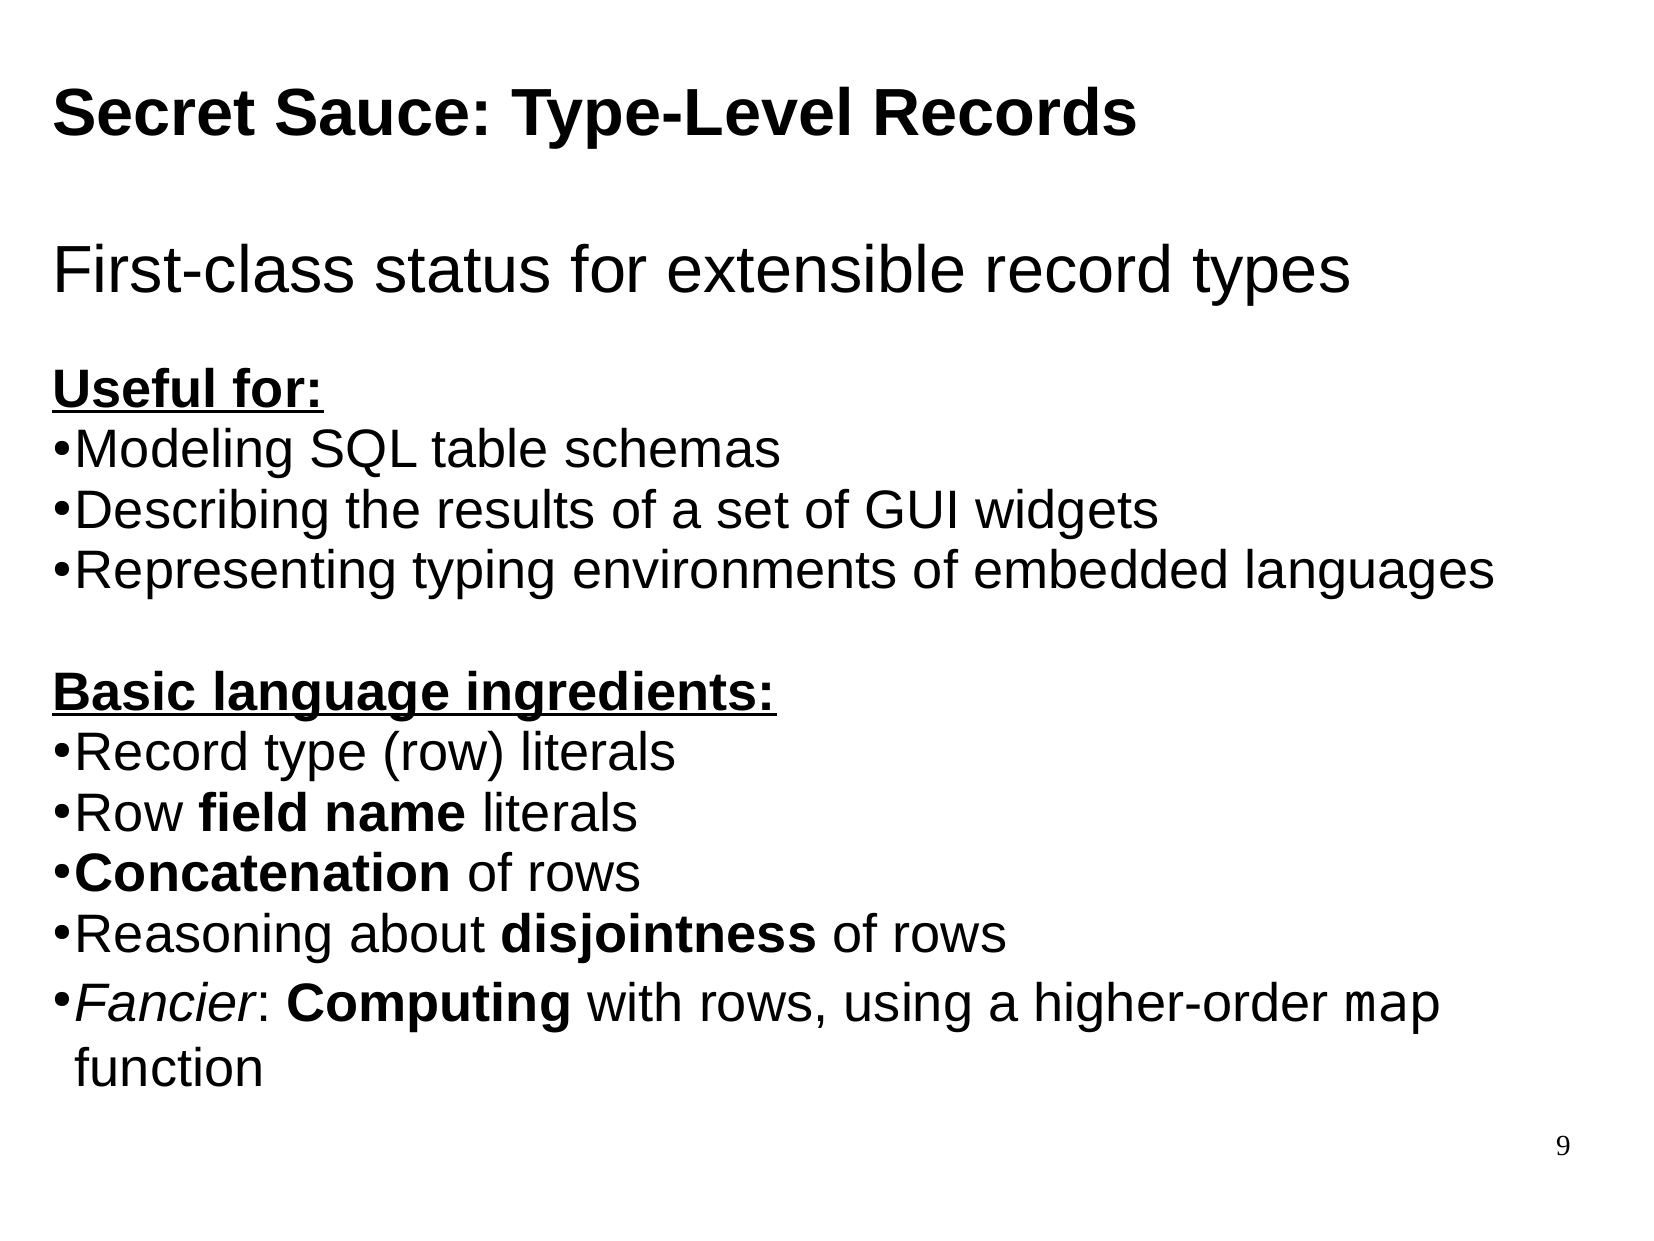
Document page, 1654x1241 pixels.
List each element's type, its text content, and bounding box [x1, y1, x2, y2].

text_box Secret Sauce: Type-Level Records [37, 67, 1613, 157]
text_box First-class status for extensible record types Useful for: Modeling SQL table schemas Describing the results of a set of GUI widgets Representing typing environments of embedded languages Basic language ingredients: Record type (row) literals Row field name literals Concatenation of rows Reasoning about disjointness of rows Fancier: Computing with rows, using a higher-order map function [37, 225, 1613, 1097]
